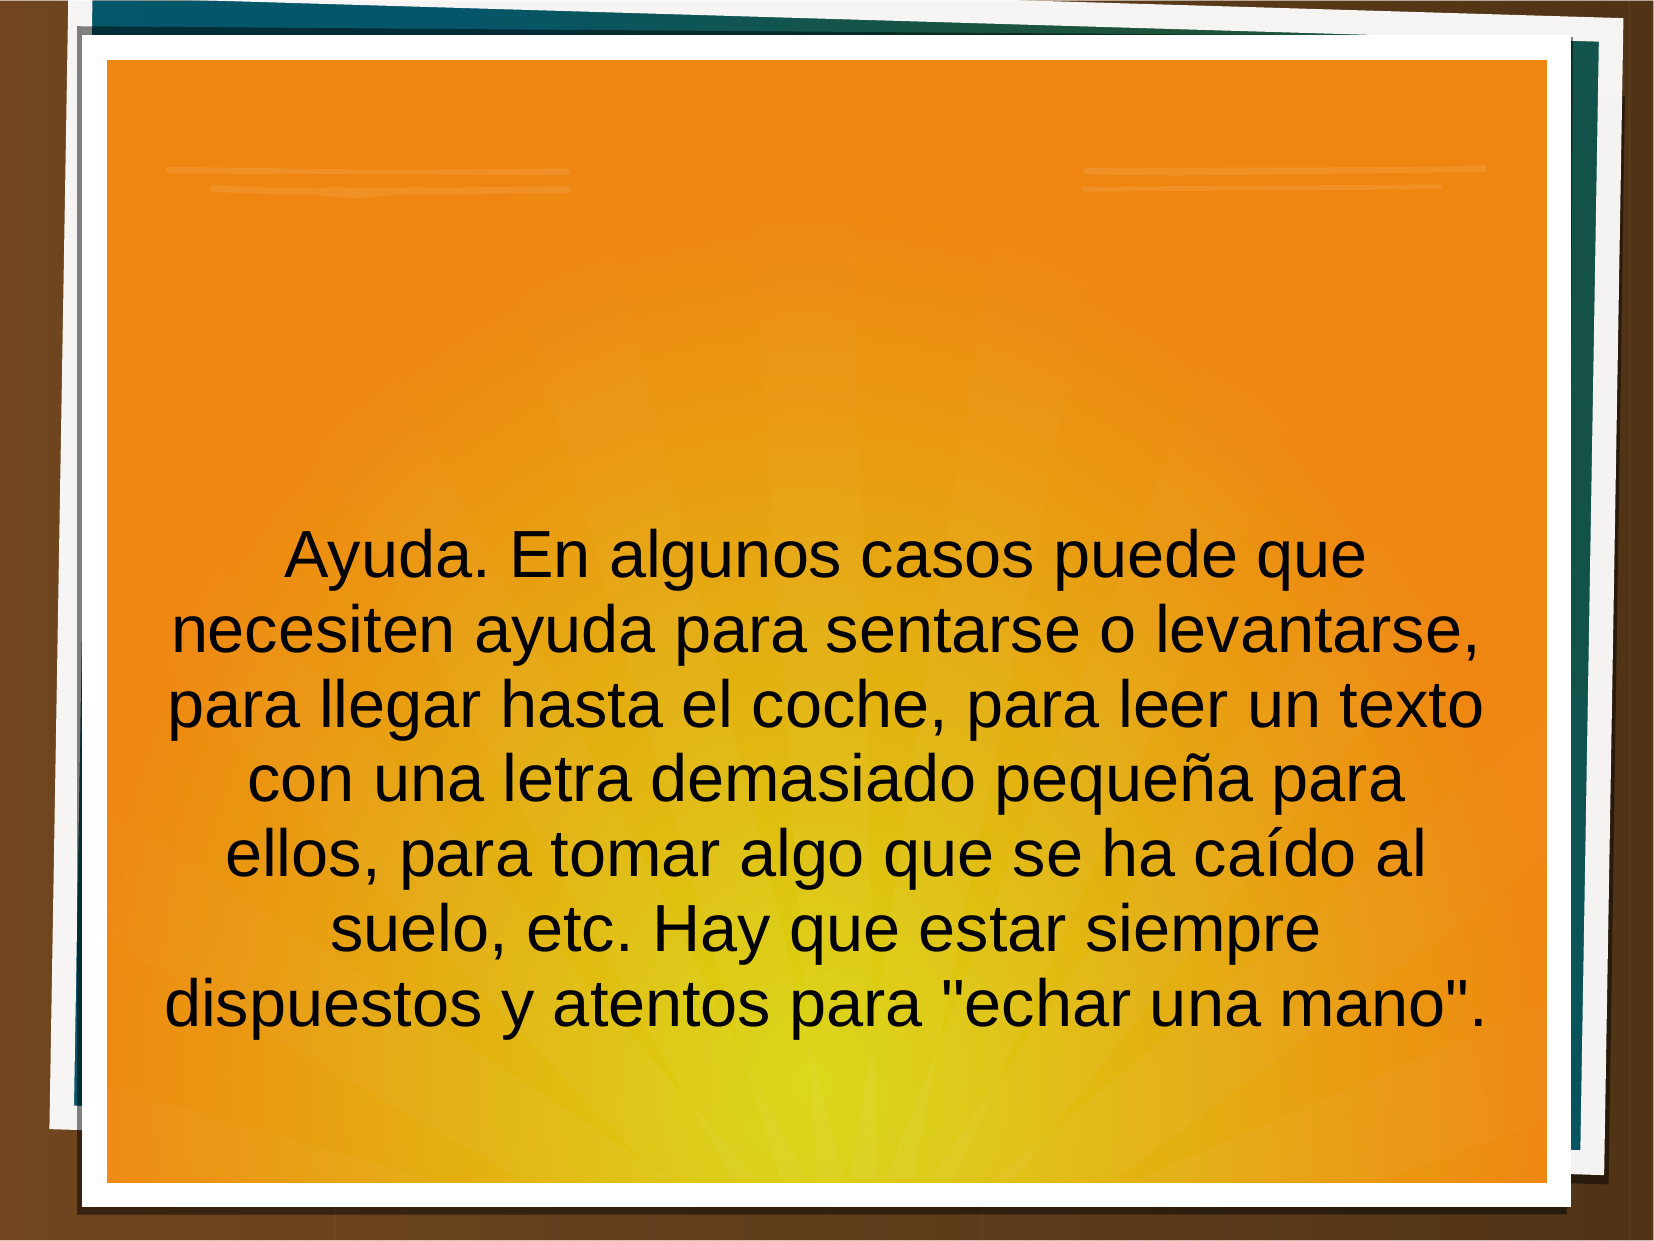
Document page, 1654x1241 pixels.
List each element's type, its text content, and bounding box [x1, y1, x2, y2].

subtitle Ayuda. En algunos casos puede que necesiten ayuda para sentarse o levantarse, para llegar hasta el coche, para leer un texto con una letra demasiado pequeña para ellos, para tomar algo que se ha caído al suelo, etc. Hay que estar siempre dispuestos y atentos para "echar una mano". [162, 299, 1492, 1241]
